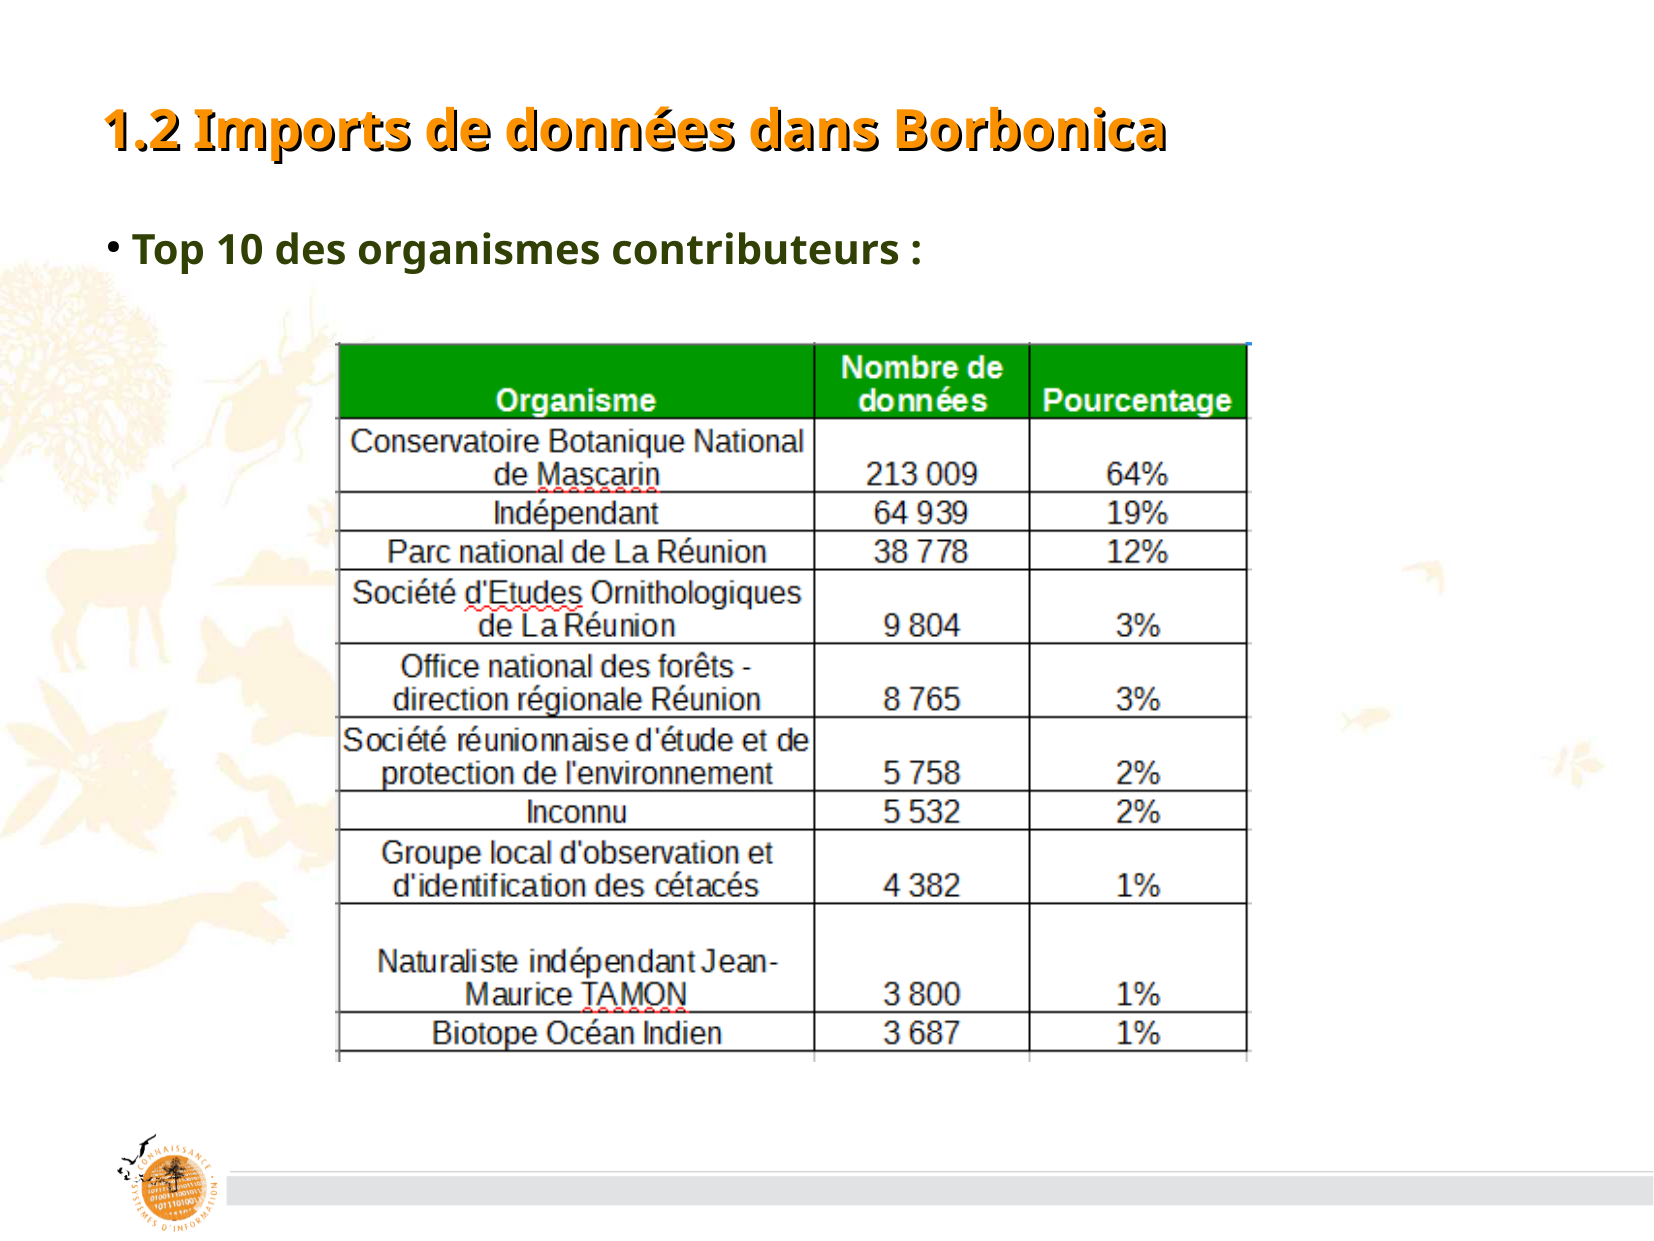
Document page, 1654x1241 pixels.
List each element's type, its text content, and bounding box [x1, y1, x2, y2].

picture [0, 0, 1654, 1241]
title 1.2 Imports de données dans Borbonica [82, 49, 1571, 207]
text_box Top 10 des organismes contributeurs : [106, 189, 1004, 308]
